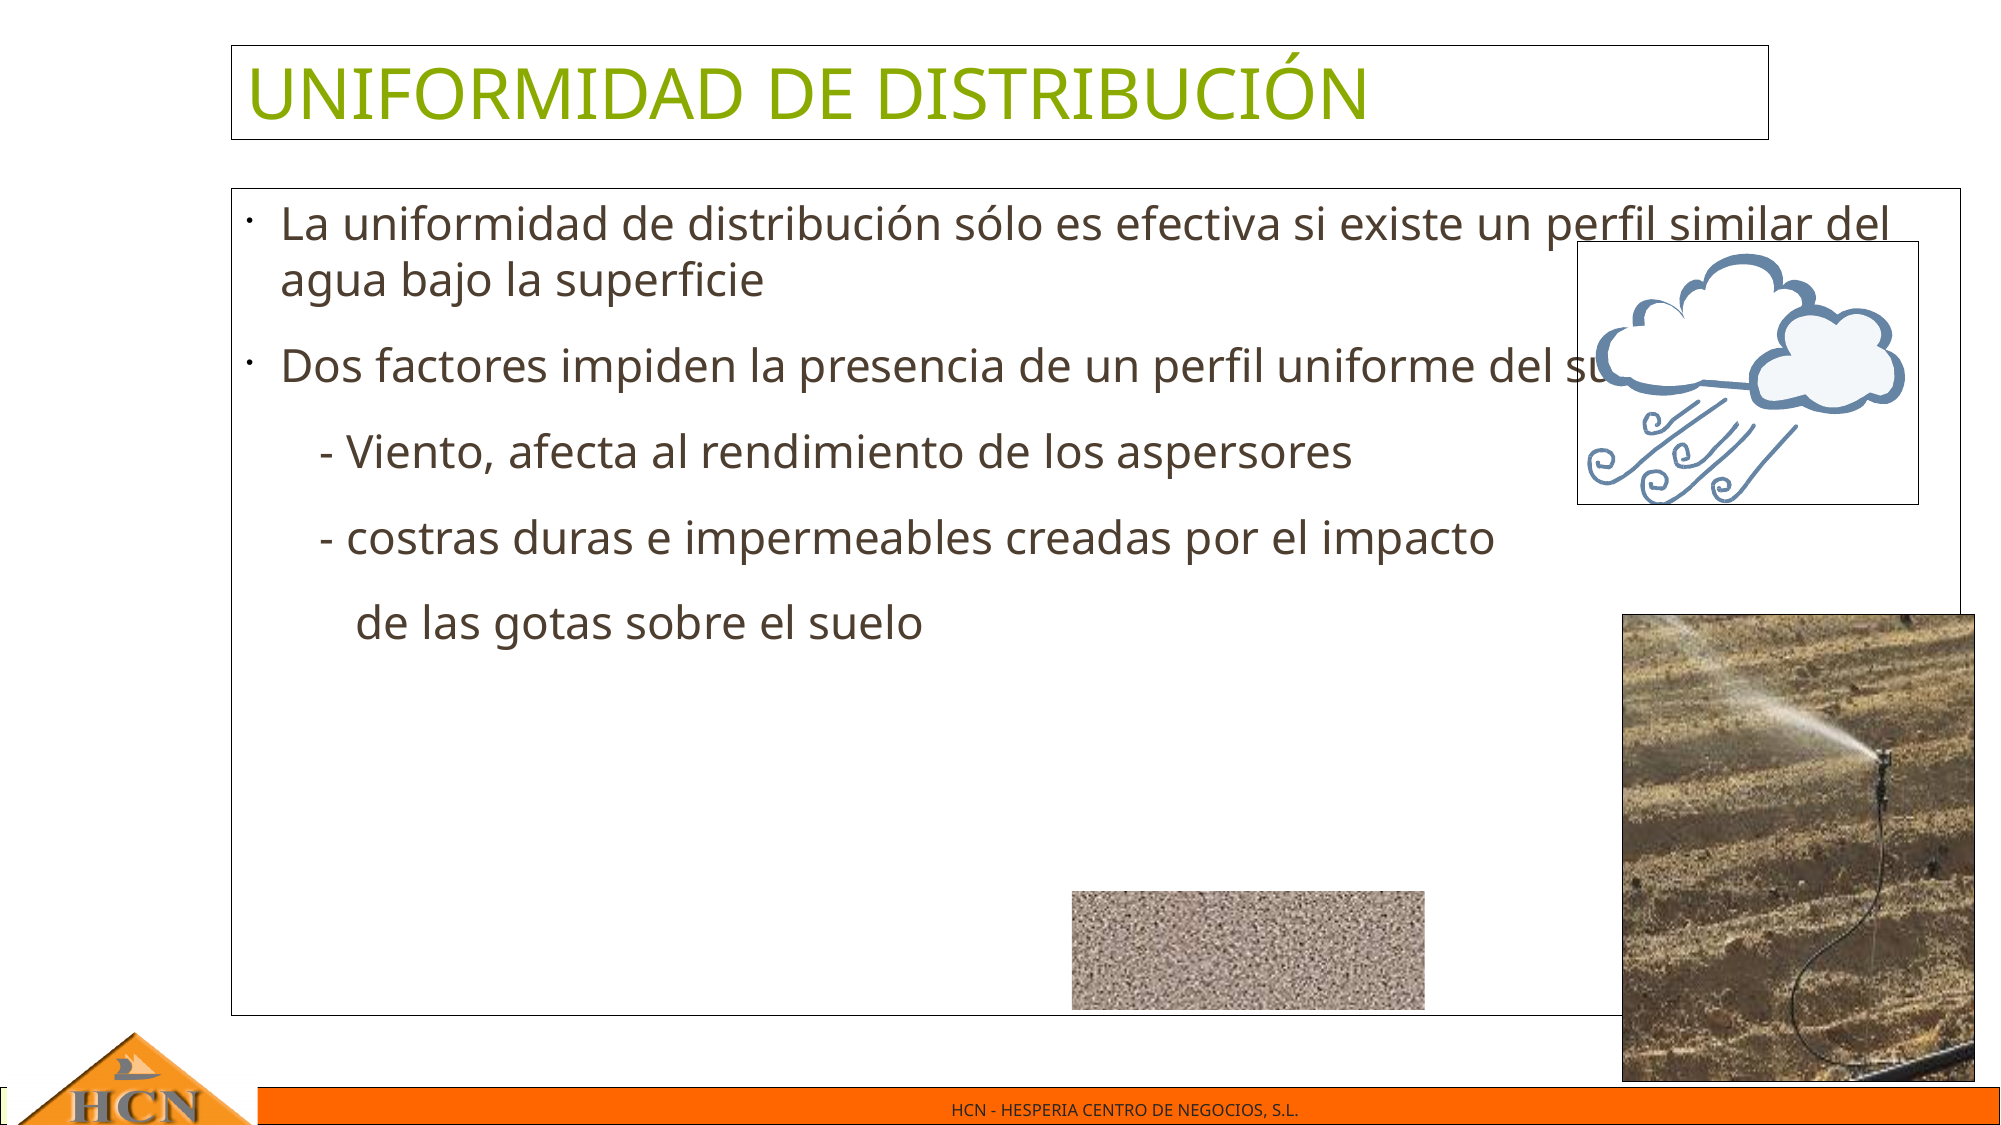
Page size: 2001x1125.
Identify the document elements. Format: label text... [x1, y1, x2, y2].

text_box [1071, 891, 1425, 1010]
text_box 1 [0, 1087, 7, 1125]
picture [7, 1029, 258, 1125]
picture [1622, 614, 1975, 1082]
text_box HCN - HESPERIA CENTRO DE NEGOCIOS, S.L. [258, 1087, 2000, 1125]
picture [1577, 241, 1919, 505]
list La uniformidad de distribución sólo es efectiva si existe un perfil similar del agua bajo la superficie Dos factores impiden la presencia de un perfil uniforme del suelo: - Viento, afecta al rendimiento de los aspersores - costras duras e impermeables creadas por el impacto de las gotas sobre el suelo [231, 188, 1961, 1016]
title UNIFORMIDAD DE DISTRIBUCIÓN [231, 45, 1769, 140]
